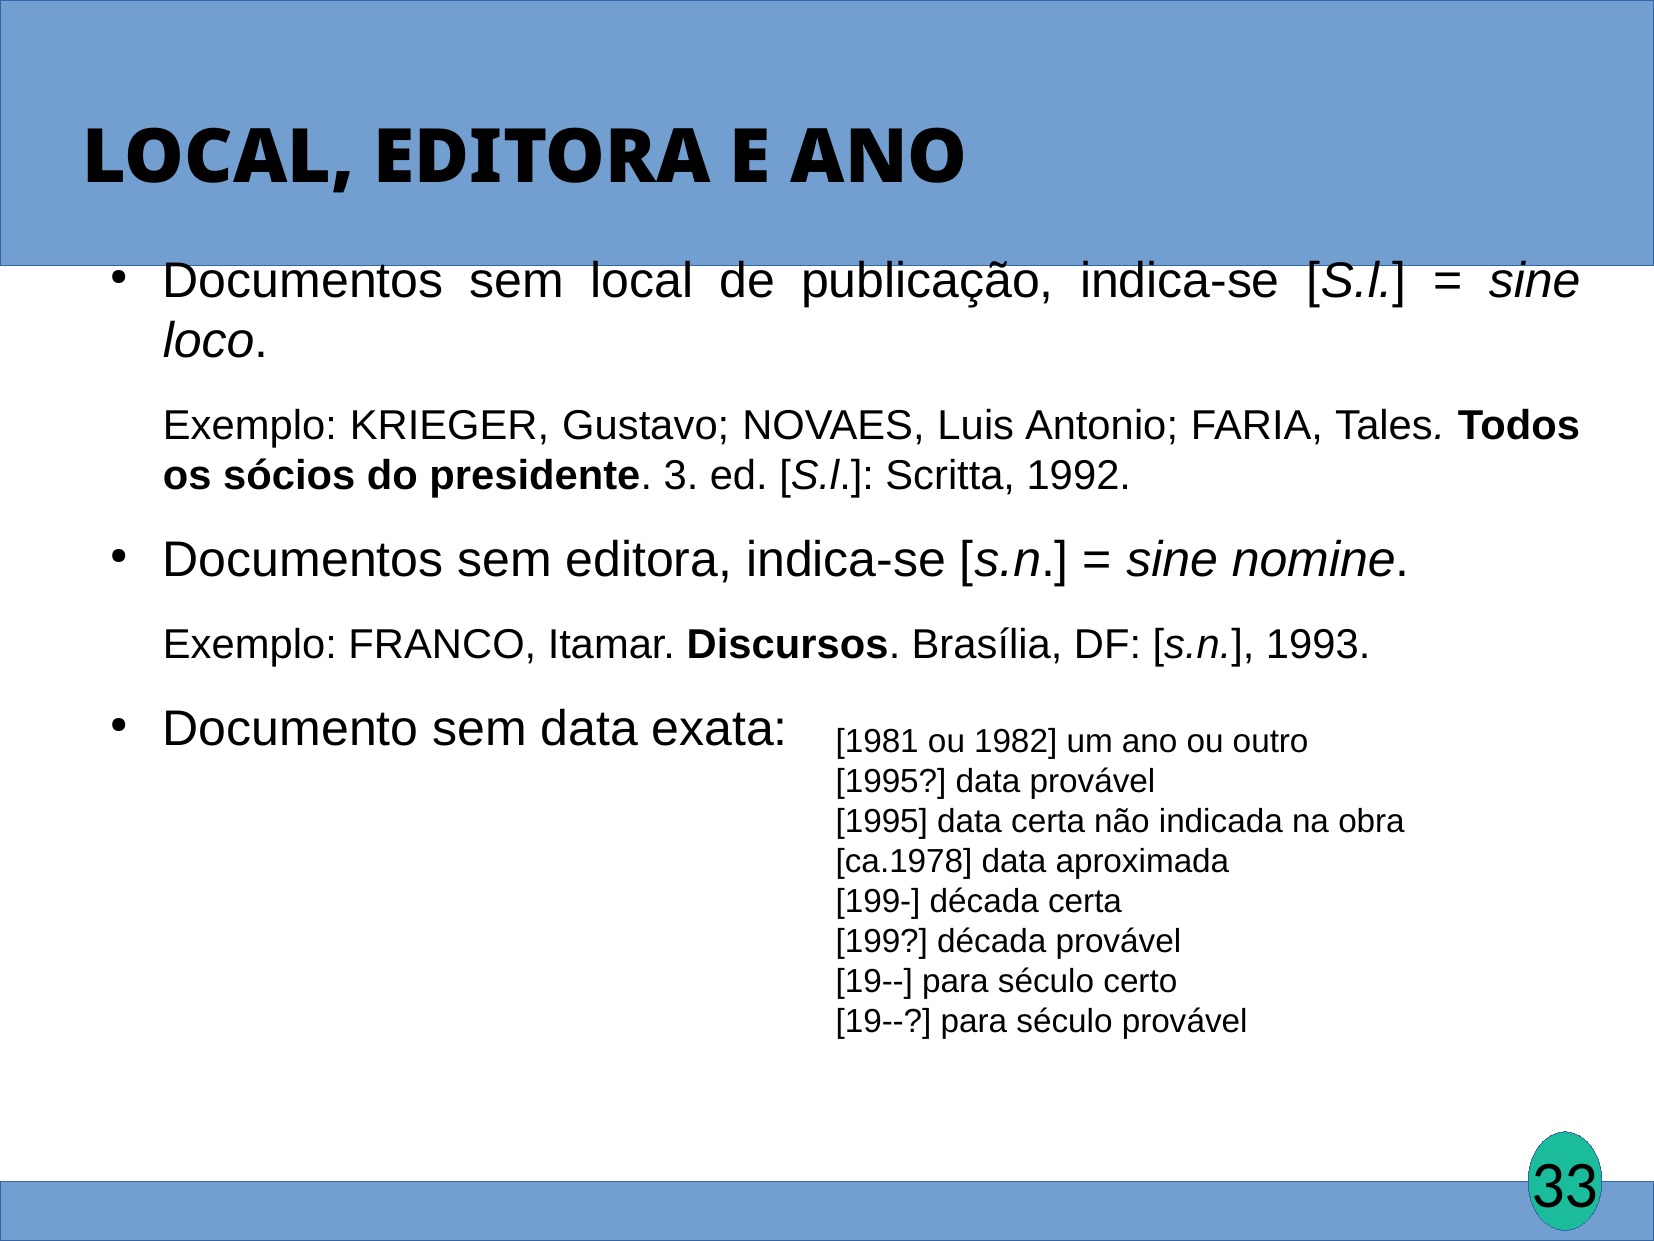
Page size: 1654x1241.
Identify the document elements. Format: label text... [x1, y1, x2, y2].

text_box [1981 ou 1982] um ano ou outro [1995?] data provável [1995] data certa não indicada na obra [ca.1978] data aproximada [199-] década certa [199?] década provável [19--] para século certo [19--?] para século provável [820, 711, 1421, 1047]
list Documentos sem local de publicação, indica-se [S.l.] = sine loco. Exemplo: KRIEGER, Gustavo; NOVAES, Luis Antonio; FARIA, Tales. Todos os sócios do presidente. 3. ed. [S.l.]: Scritta, 1992. Documentos sem editora, indica-se [s.n.] = sine nomine. Exemplo: FRANCO, Itamar. Discursos. Brasília, DF: [s.n.], 1993. Documento sem data exata: [92, 247, 1581, 968]
title LOCAL, EDITORA E ANO [82, 49, 1571, 257]
